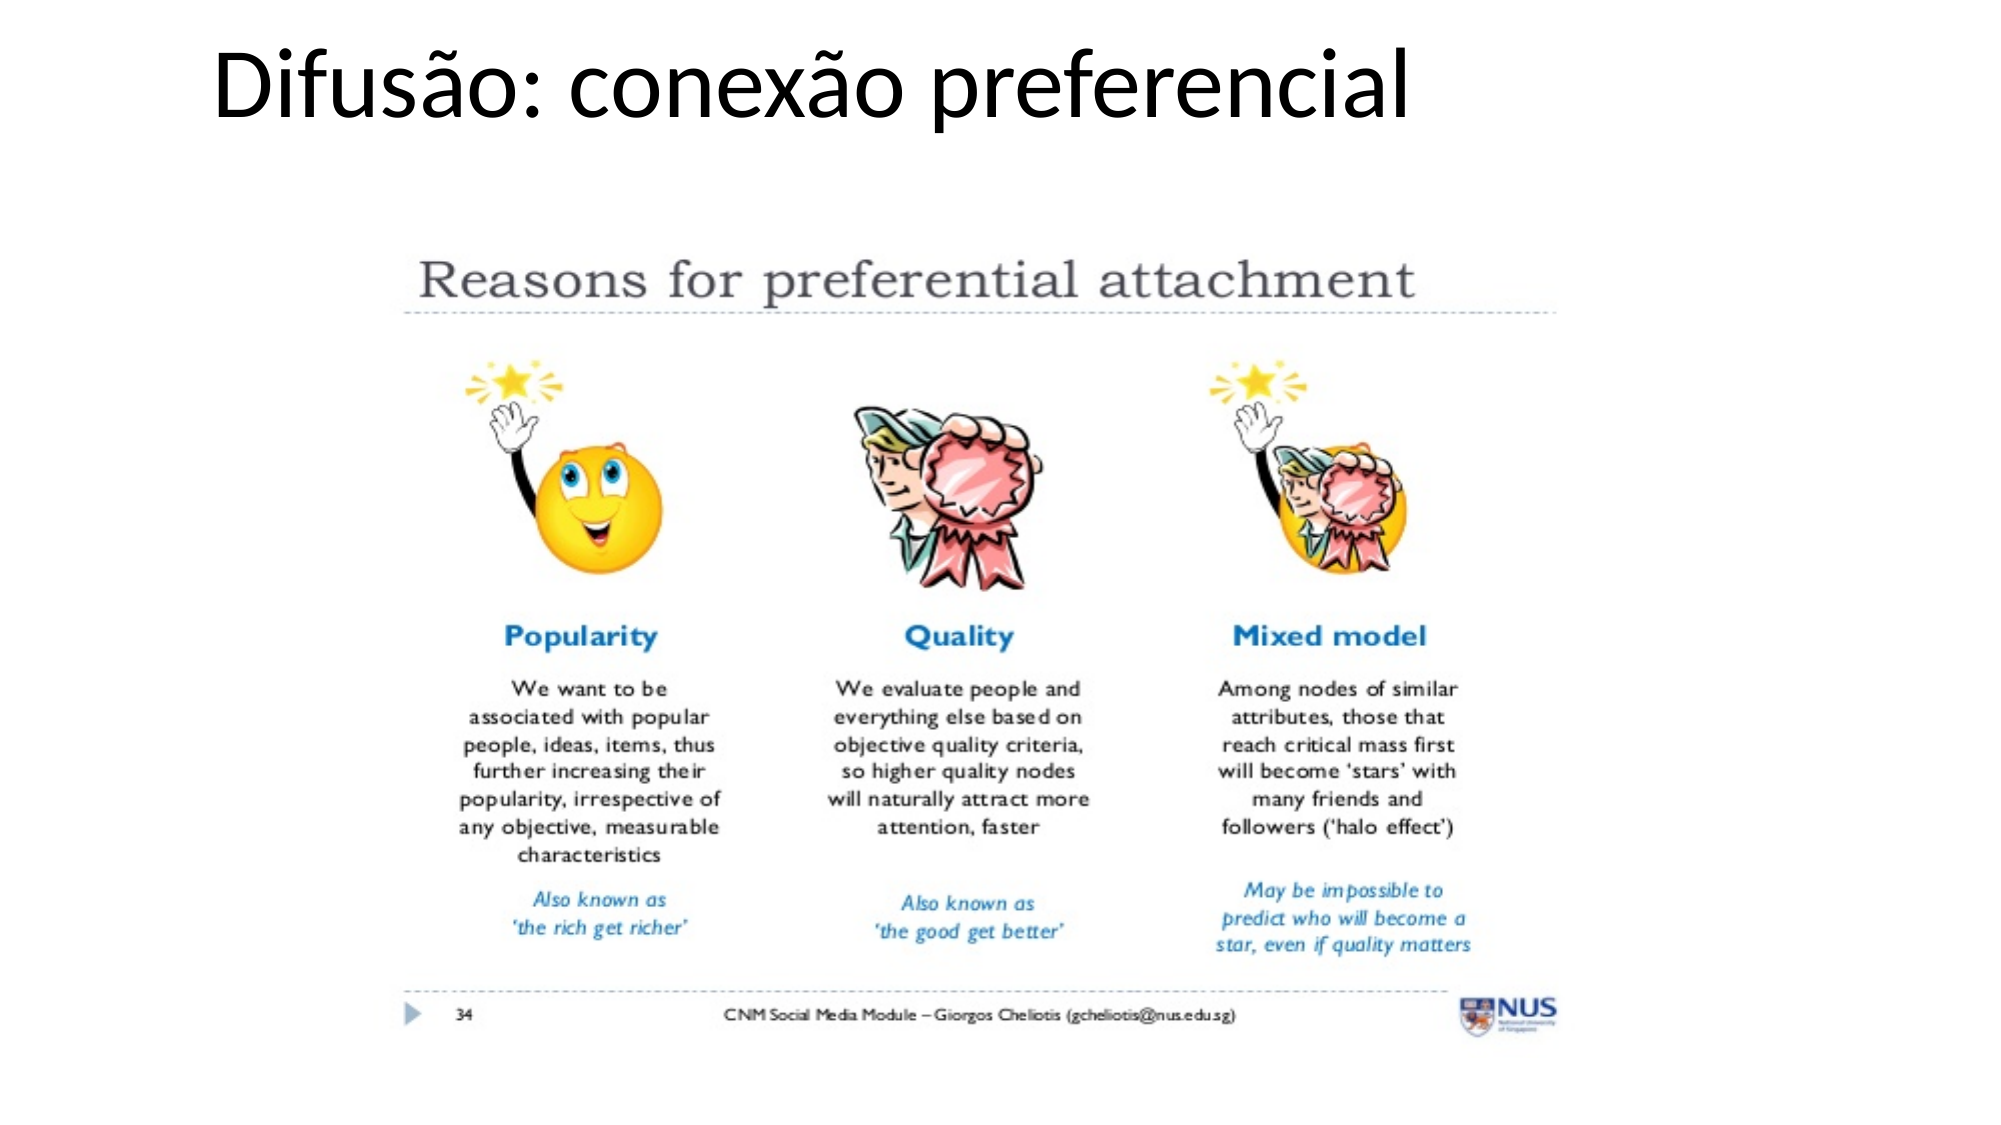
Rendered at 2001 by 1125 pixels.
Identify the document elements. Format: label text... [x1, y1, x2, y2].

title Difusão: conexão preferencial [212, 0, 1713, 287]
picture [342, 165, 1619, 1058]
